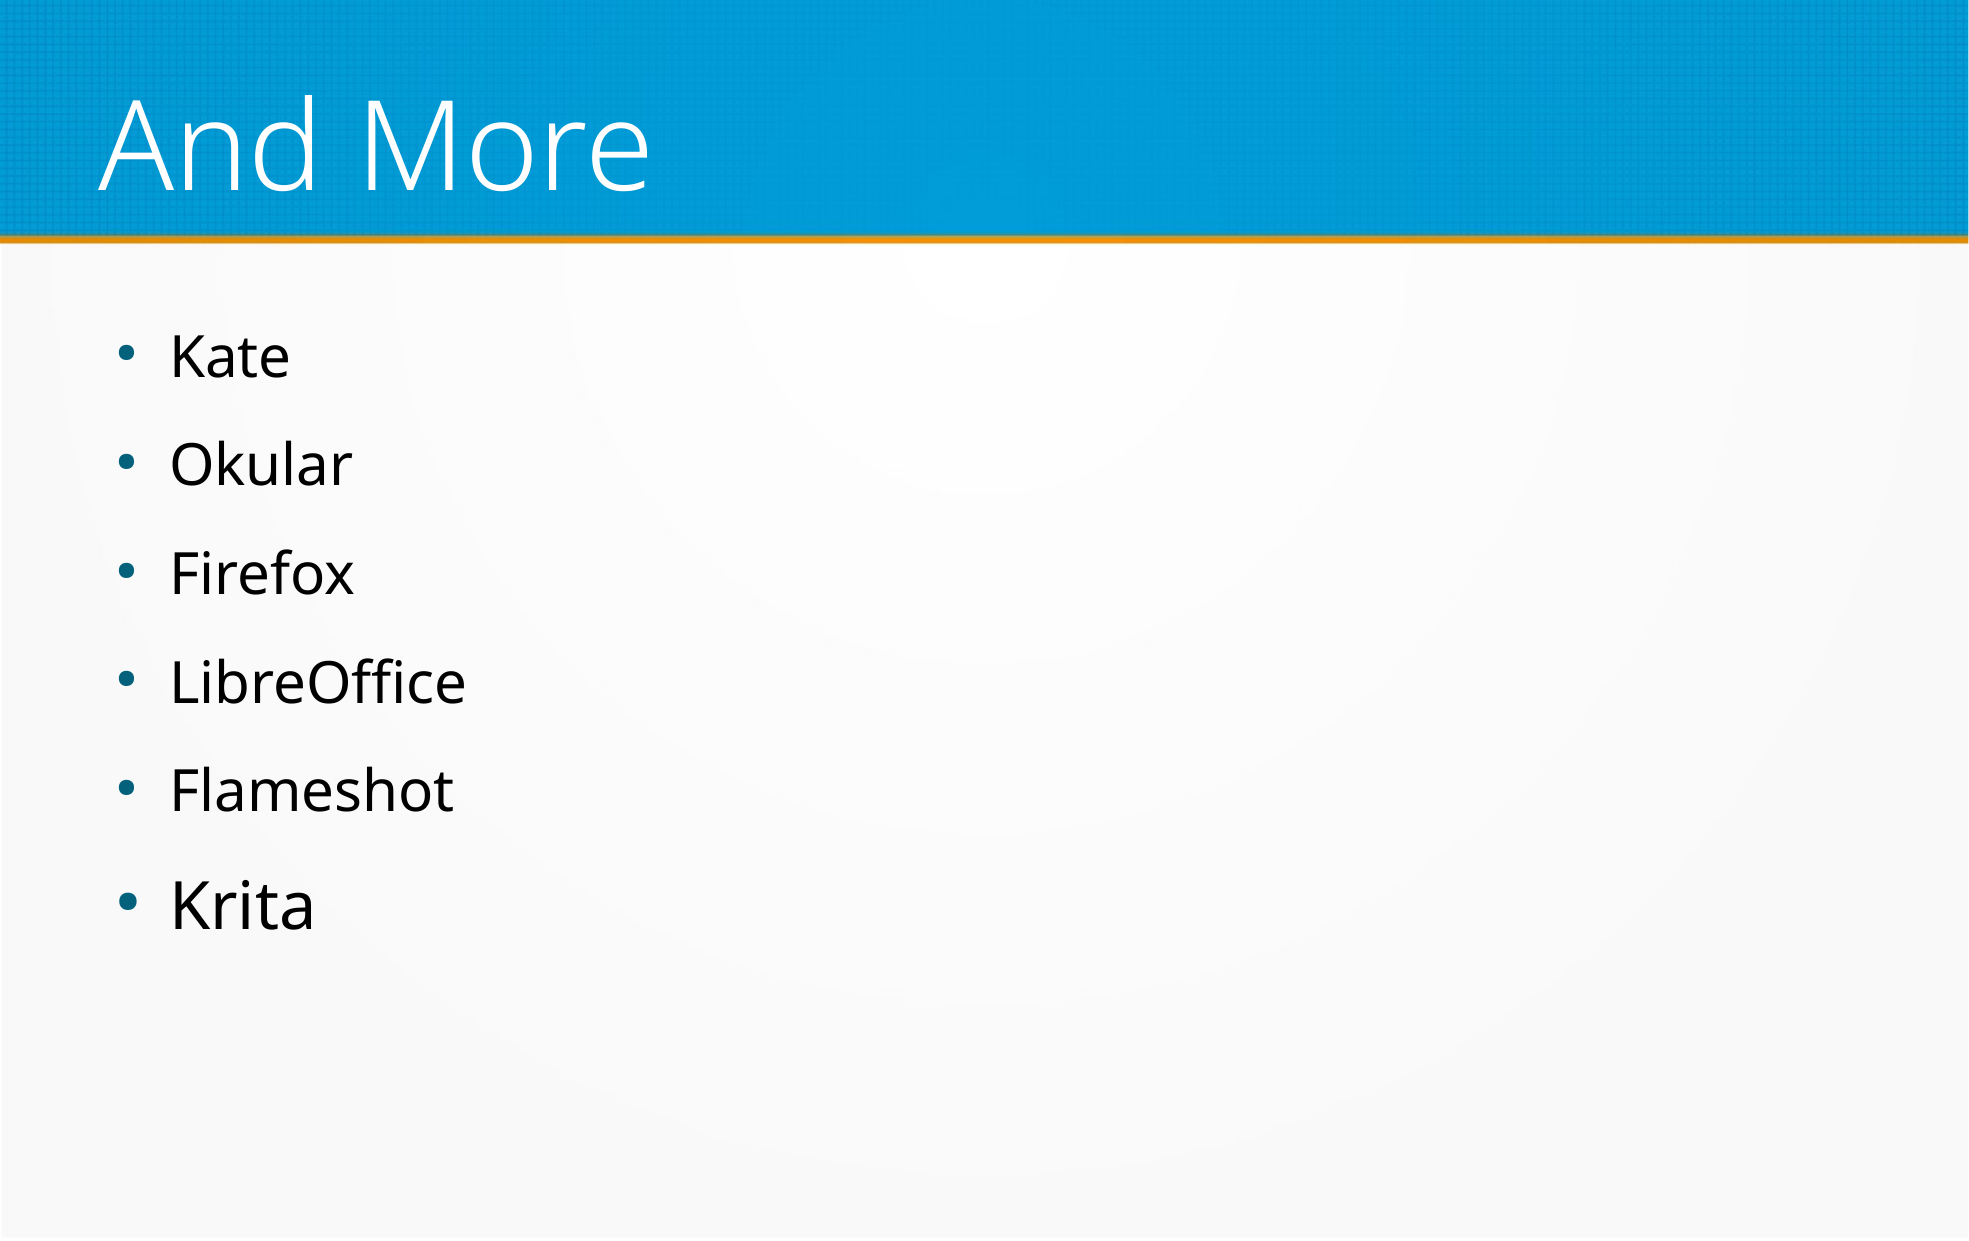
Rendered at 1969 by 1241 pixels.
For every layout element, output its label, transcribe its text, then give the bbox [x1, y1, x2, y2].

list Kate Okular Firefox LibreOffice Flameshot Krita [98, 315, 1861, 1081]
picture [0, 233, 1969, 1241]
title And More [98, 19, 1870, 227]
